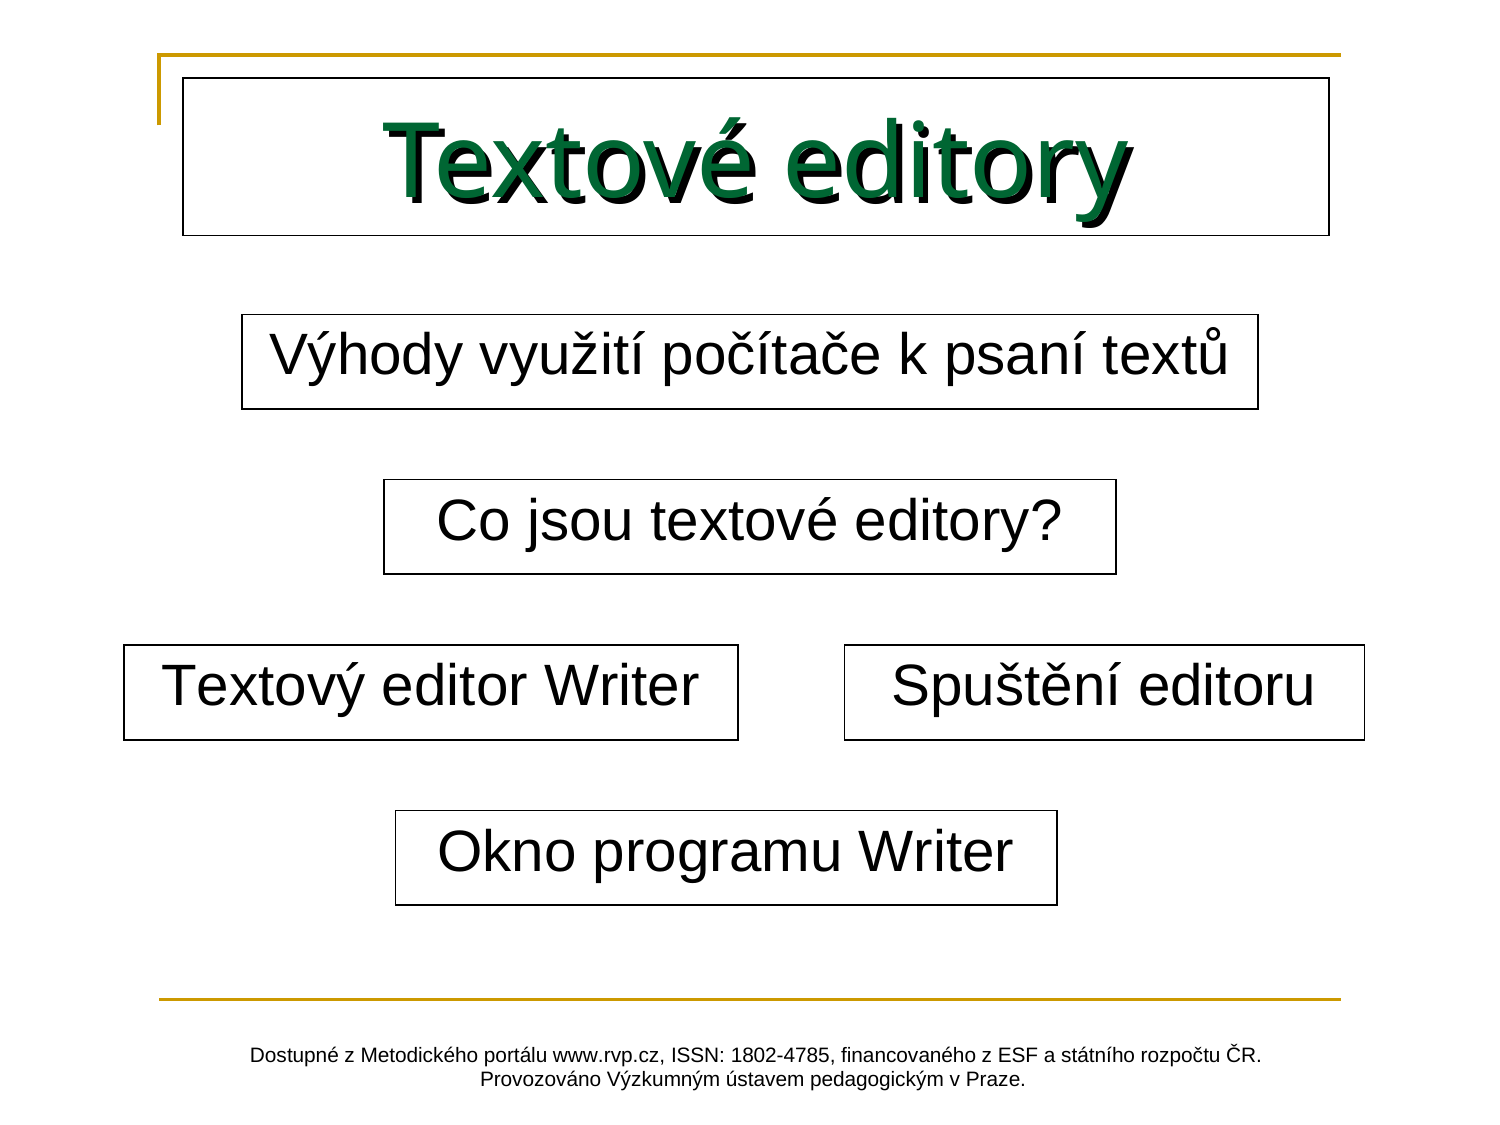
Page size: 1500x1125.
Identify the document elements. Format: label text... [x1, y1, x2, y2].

text_box Výhody využití počítače k psaní textů [242, 314, 1259, 409]
text_box Co jsou textové editory? [383, 479, 1117, 575]
text_box Textový editor Writer [123, 645, 739, 740]
text_box Okno programu Writer [395, 810, 1057, 906]
text_box Spuštění editoru [844, 645, 1365, 740]
title Textové editory [183, 78, 1329, 220]
